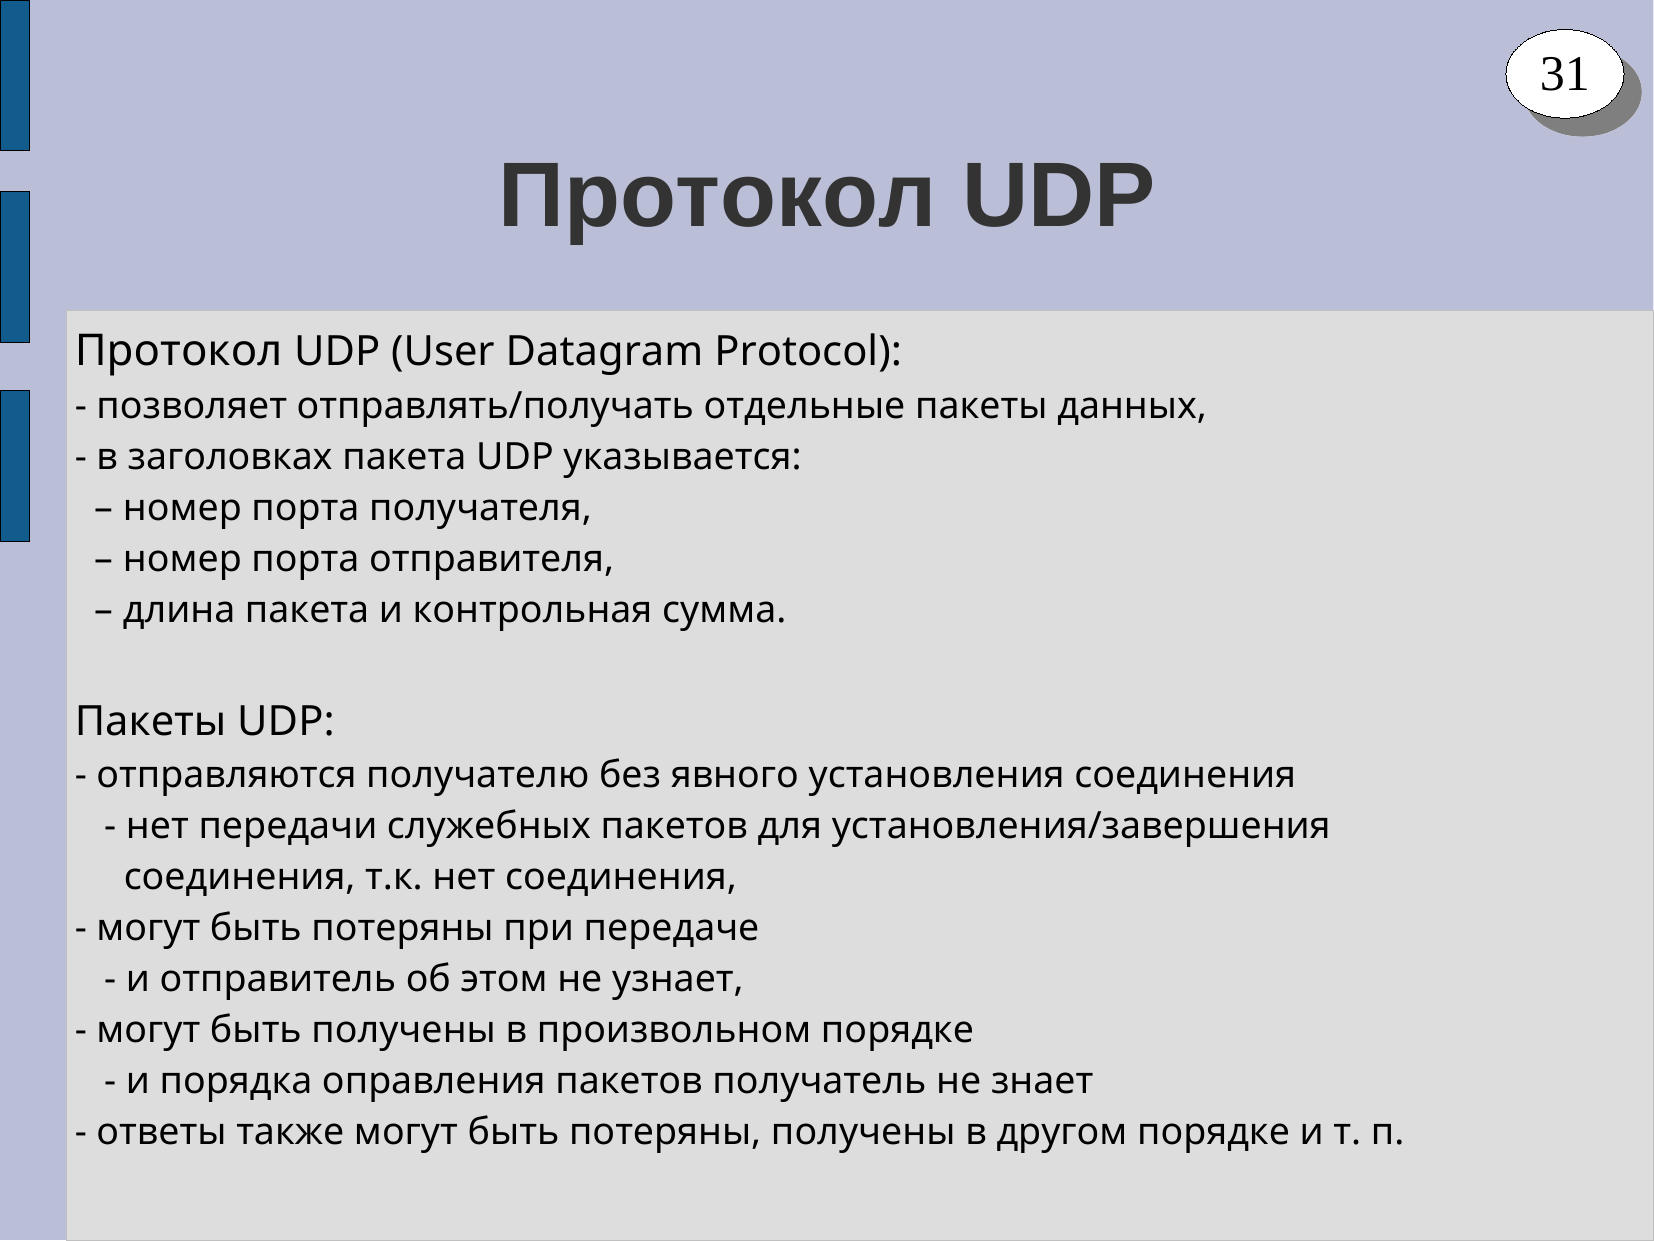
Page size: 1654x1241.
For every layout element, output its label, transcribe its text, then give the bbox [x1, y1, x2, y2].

text_box 31 [1505, 29, 1625, 119]
text_box Протокол UDP (User Datagram Protocol): - позволяет отправлять/получать отдельные пакеты данных, - в заголовках пакета UDP указывается: – номер порта получателя, – номер порта отправителя, – длина пакета и контрольная сумма. Пакеты UDP: - отправляются получателю без явного установления соединения - нет передачи служебных пакетов для установления/завершения соединения, т.к. нет соединения, - могут быть потеряны при передаче - и отправитель об этом не узнает, - могут быть получены в произвольном порядке - и порядка оправления пакетов получатель не знает - ответы также могут быть потеряны, получены в другом порядке и т. п. [74, 318, 1565, 1205]
title Протокол UDP [121, 91, 1534, 299]
